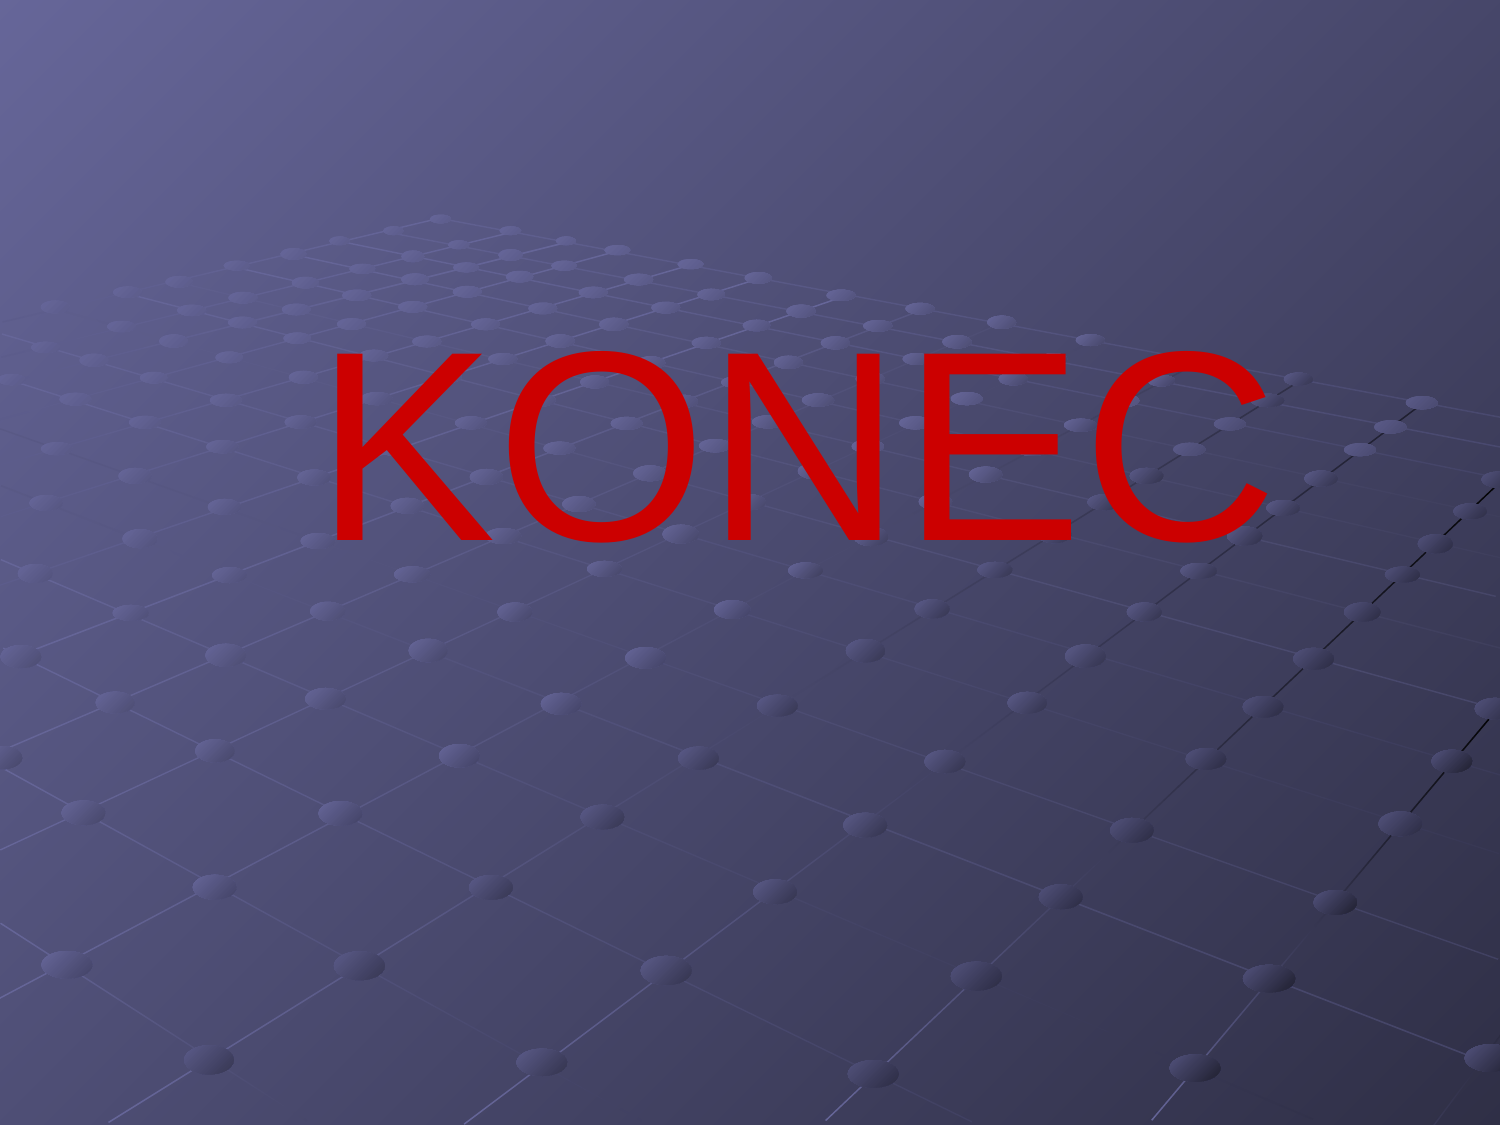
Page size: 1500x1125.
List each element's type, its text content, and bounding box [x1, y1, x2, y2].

list KONEC [75, 262, 1425, 1007]
